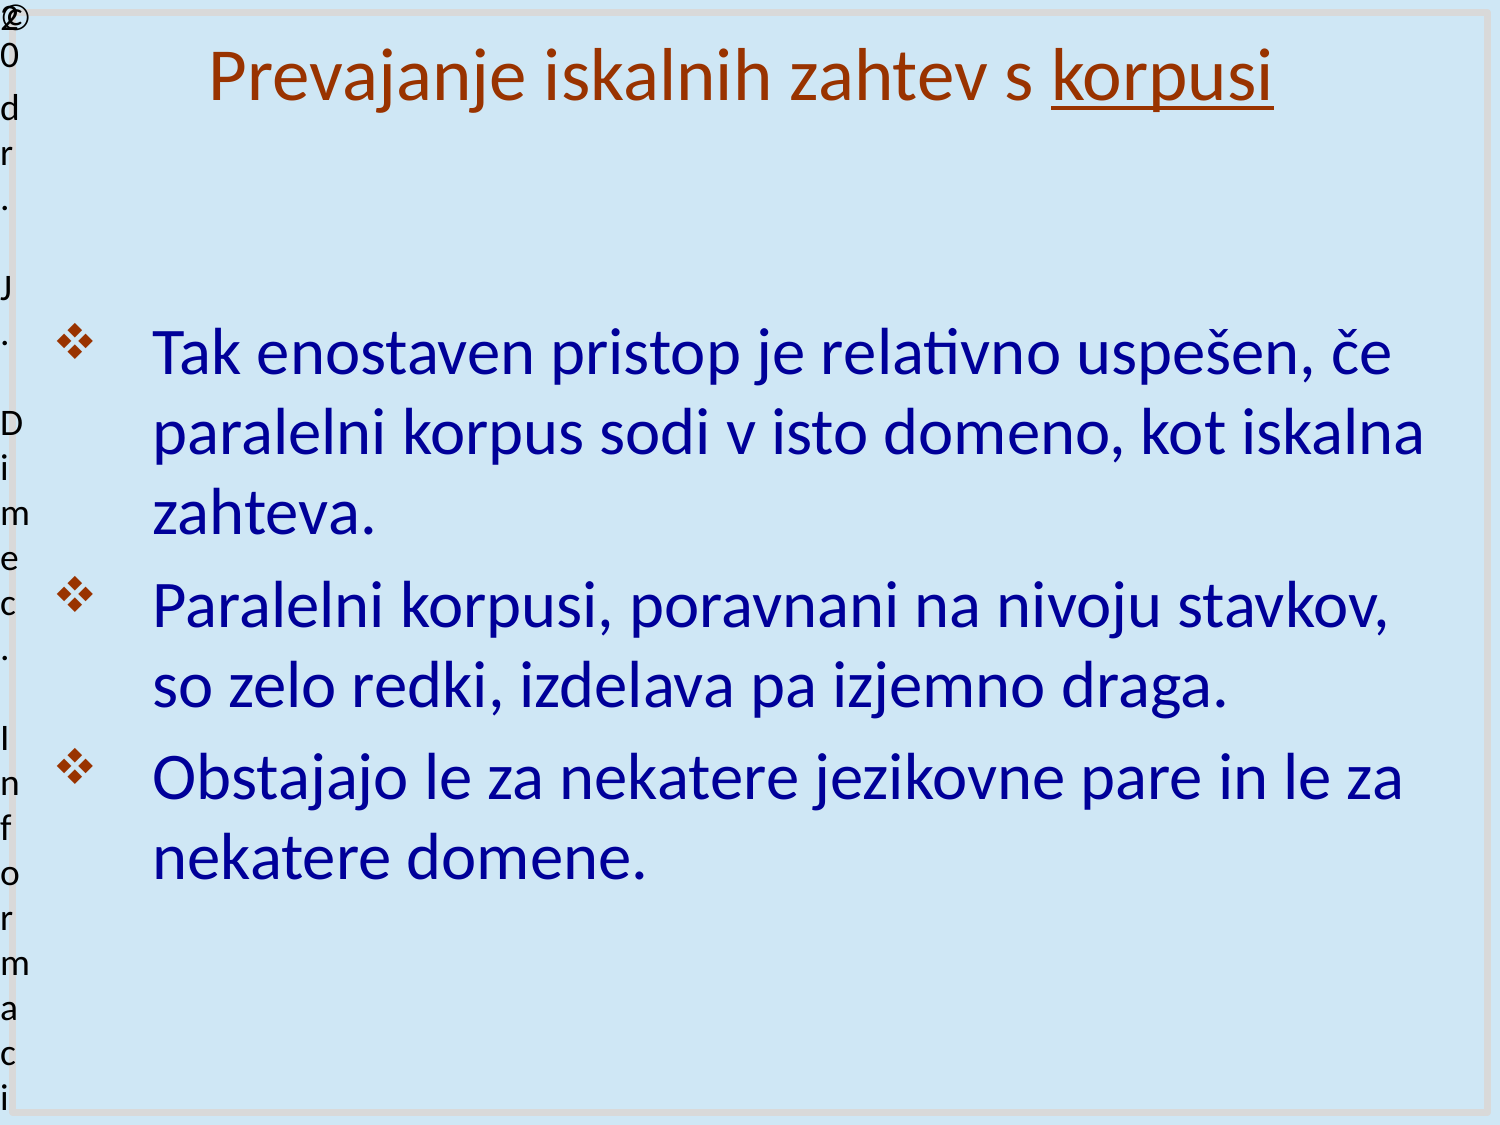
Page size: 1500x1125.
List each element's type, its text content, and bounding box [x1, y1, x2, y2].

title Prevajanje iskalnih zahtev s korpusi [37, 24, 1463, 117]
list Tak enostaven pristop je relativno uspešen, če paralelni korpus sodi v isto domeno, kot iskalna zahteva. Paralelni korpusi, poravnani na nivoju stavkov, so zelo redki, izdelava pa izjemno draga. Obstajajo le za nekatere jezikovne pare in le za nekatere domene. [37, 299, 1463, 1088]
